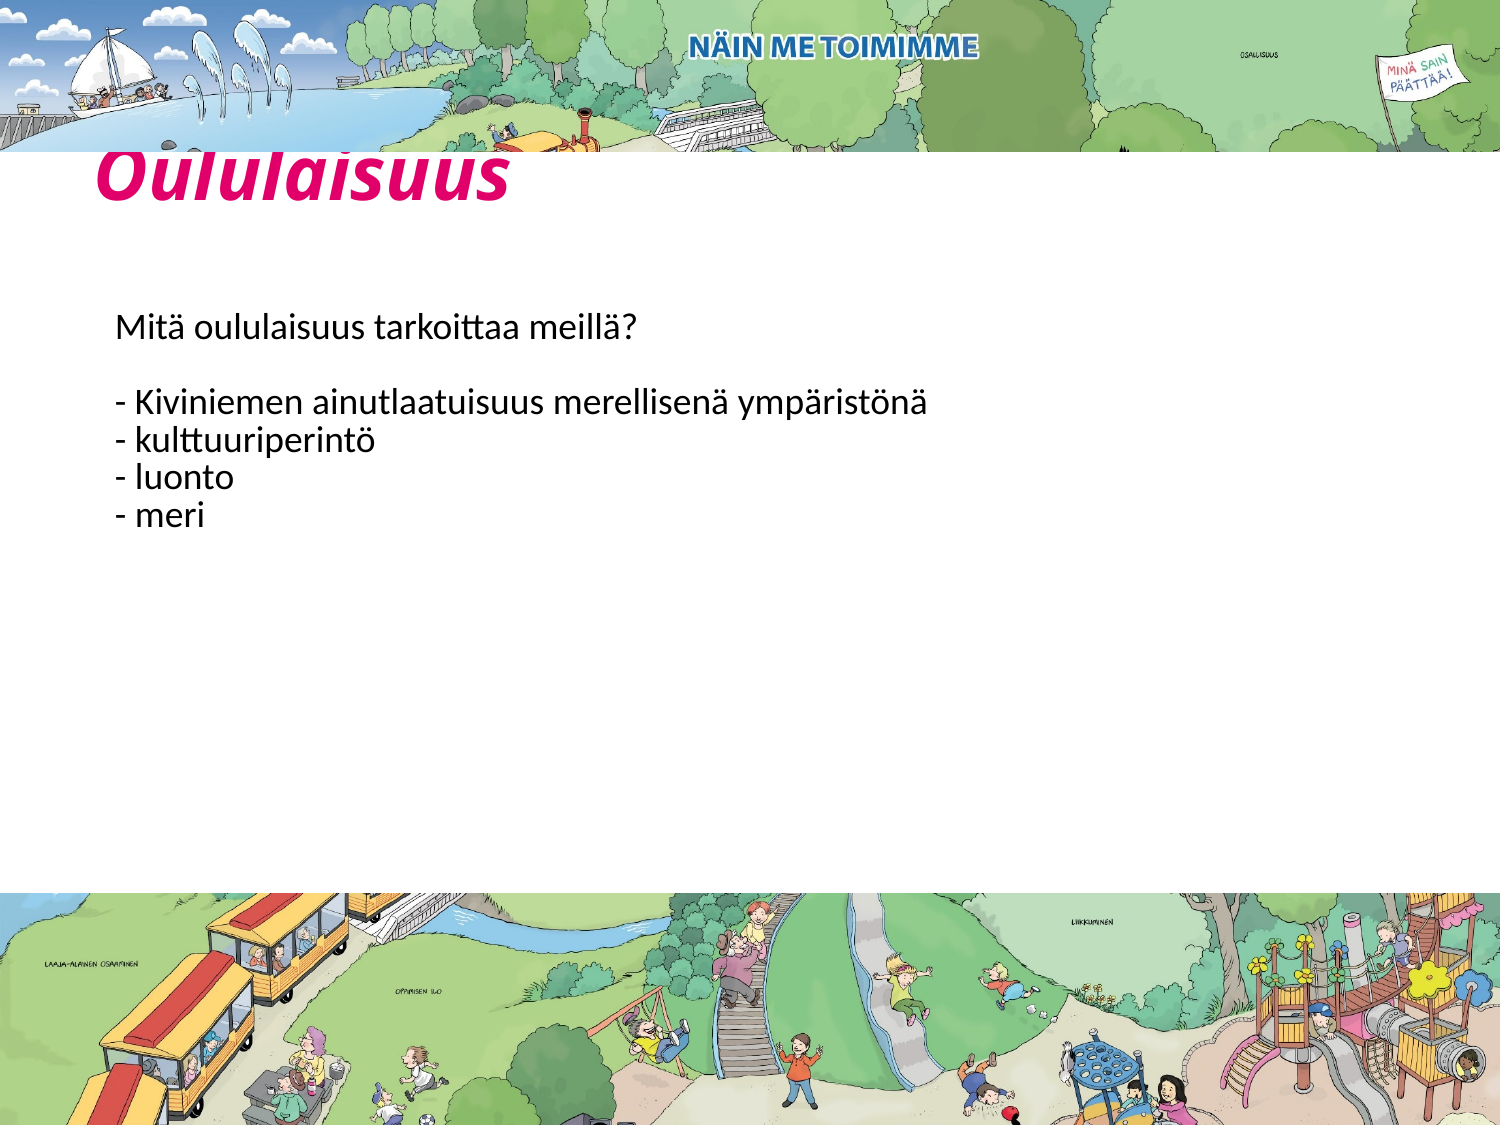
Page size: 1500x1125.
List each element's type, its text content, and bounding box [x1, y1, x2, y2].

text_box Mitä oululaisuus tarkoittaa meillä? - Kiviniemen ainutlaatuisuus merellisenä ympäristönä - kulttuuriperintö - luonto - meri [100, 303, 1188, 923]
picture [0, 893, 1500, 1125]
title Oululaisuus [79, 152, 1430, 303]
picture [0, 0, 1500, 152]
